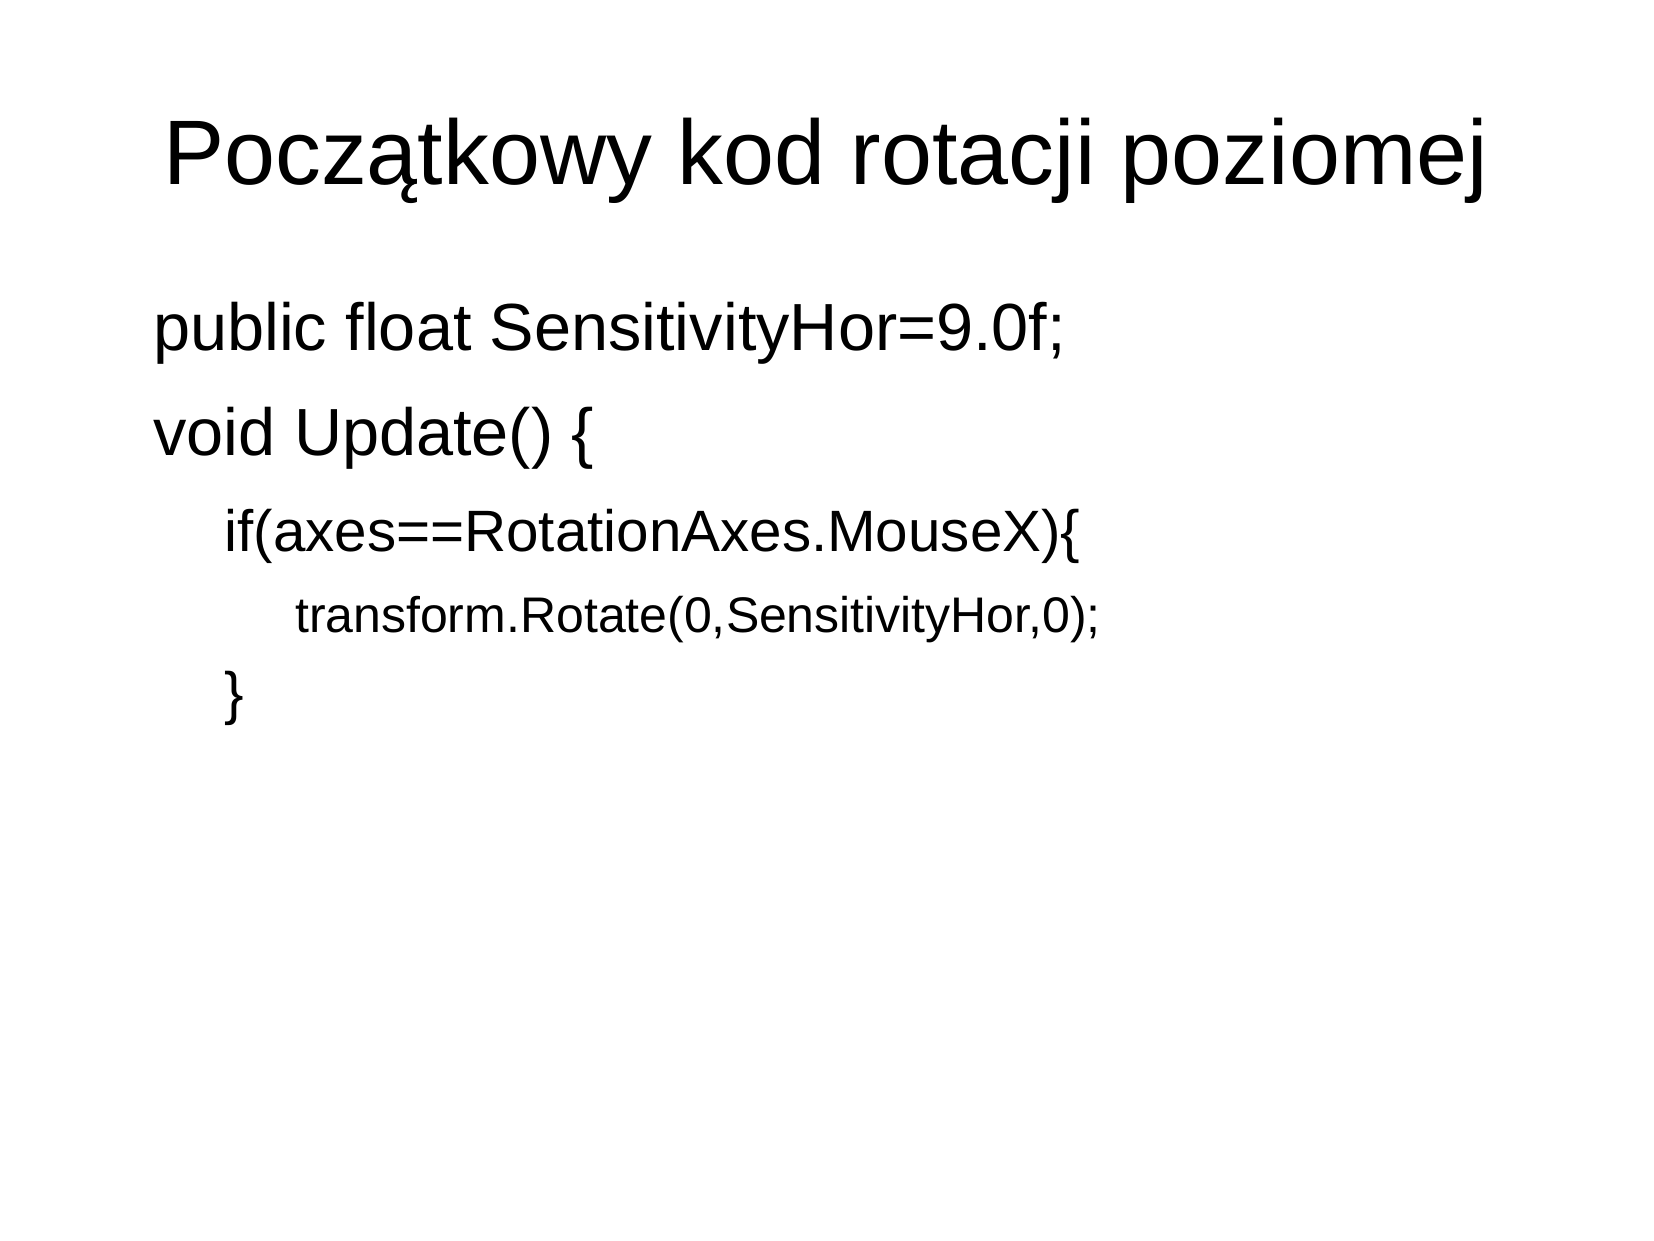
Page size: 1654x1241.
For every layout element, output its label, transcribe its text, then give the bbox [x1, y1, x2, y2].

list public float SensitivityHor=9.0f; void Update() { if(axes==RotationAxes.MouseX){ transform.Rotate(0,SensitivityHor,0); } [82, 290, 1571, 1010]
title Początkowy kod rotacji poziomej [82, 49, 1571, 257]
